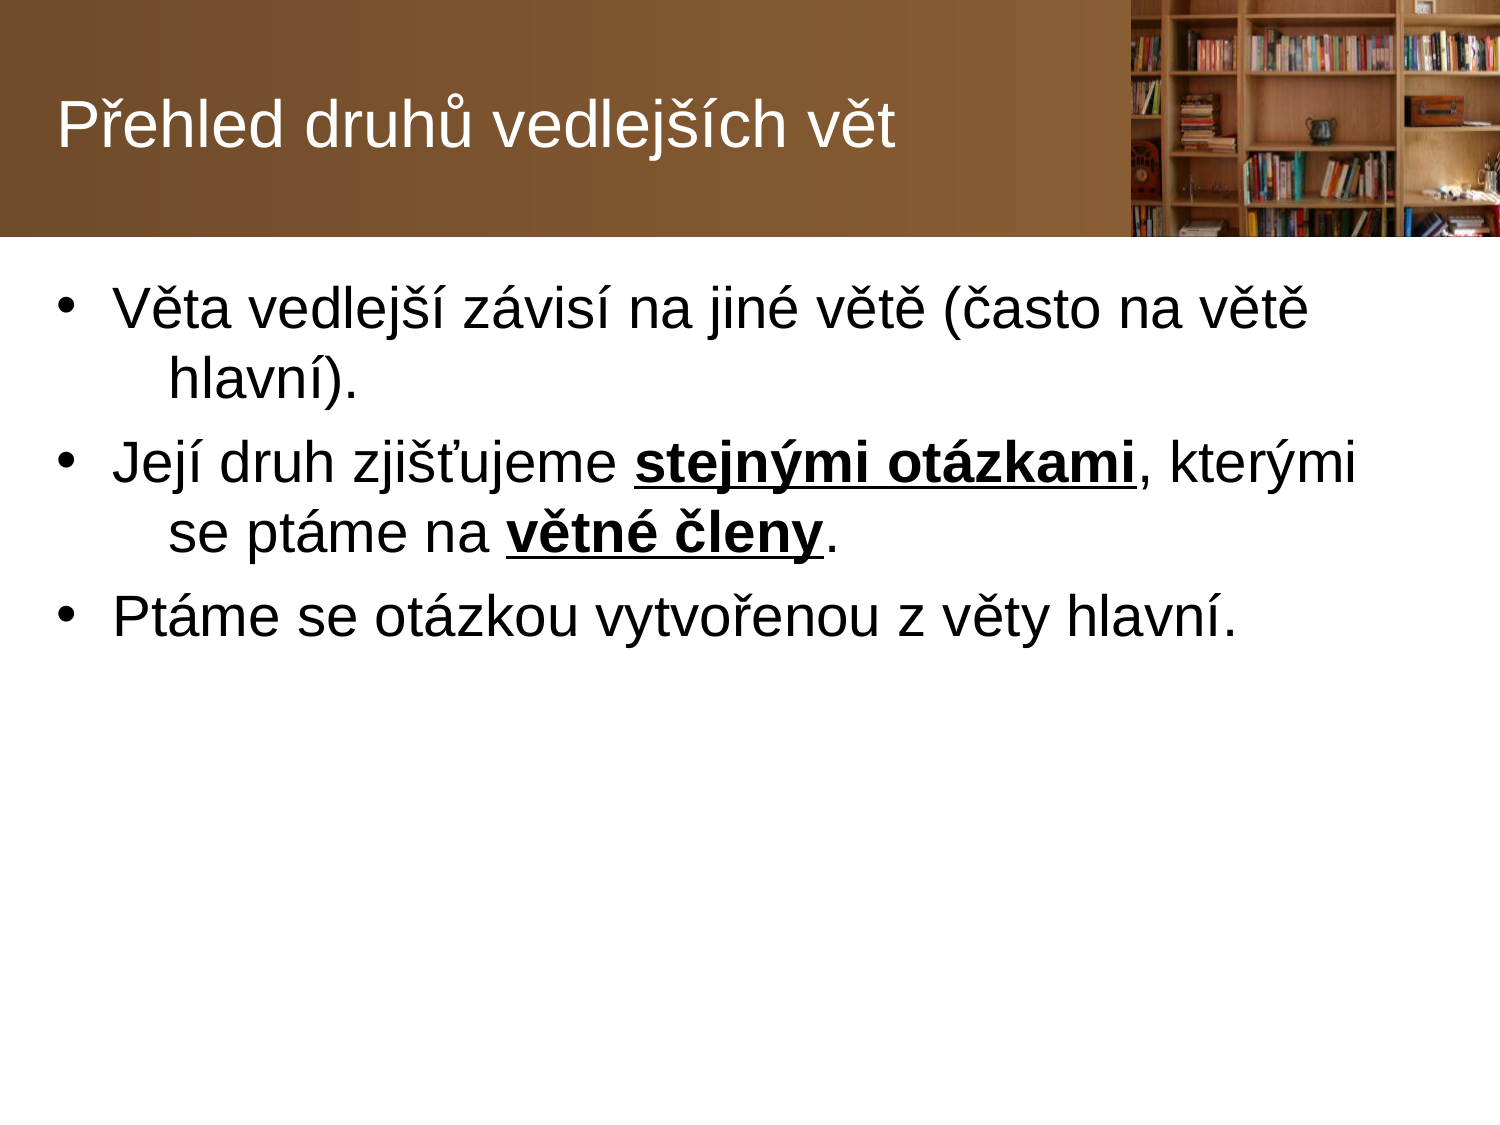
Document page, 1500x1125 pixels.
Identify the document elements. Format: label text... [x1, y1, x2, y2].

list Věta vedlejší závisí na jiné větě (často na větě hlavní). Její druh zjišťujeme stejnými otázkami, kterými se ptáme na větné členy. Ptáme se otázkou vytvořenou z věty hlavní. [41, 262, 1392, 1005]
title Přehled druhů vedlejších vět [41, 45, 1164, 197]
